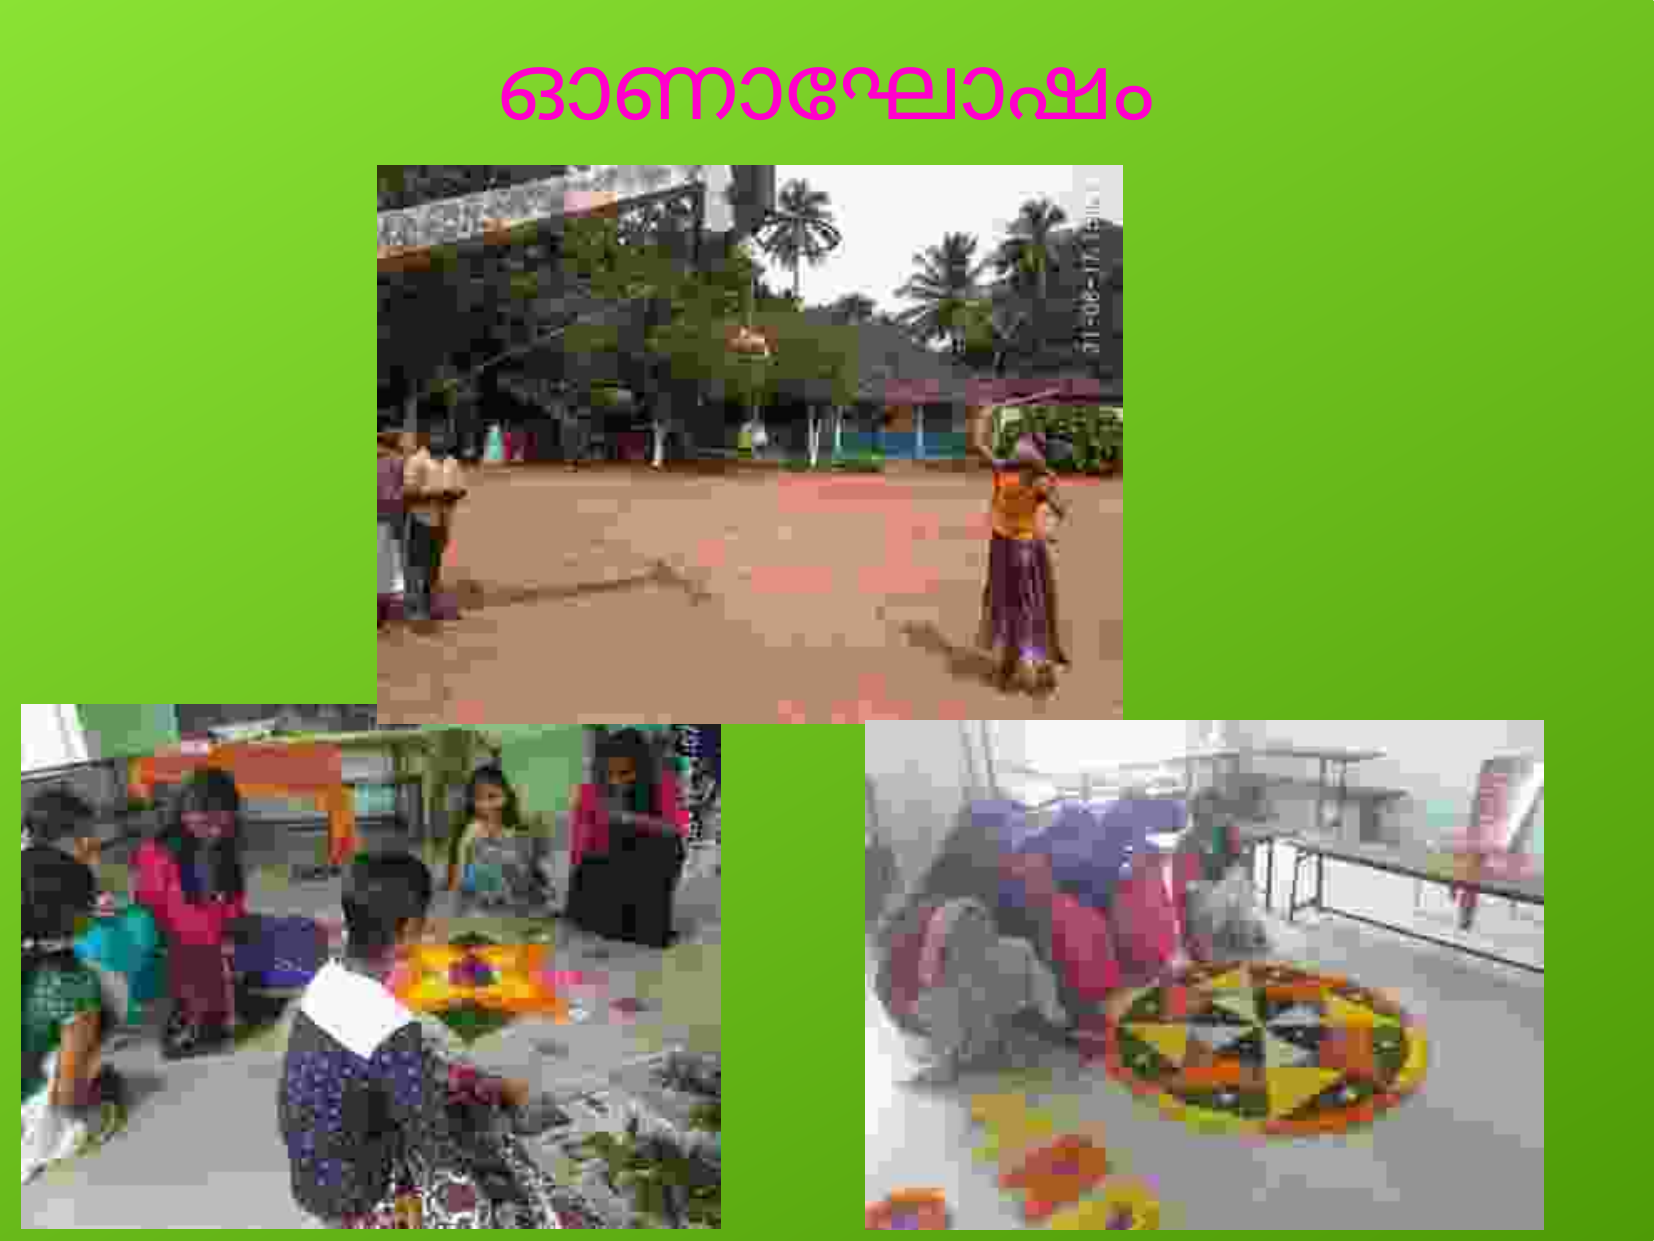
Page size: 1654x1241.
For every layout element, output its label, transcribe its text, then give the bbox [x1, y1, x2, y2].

title ഓണാഘോഷം [82, 0, 1571, 201]
picture [21, 201, 1544, 1230]
